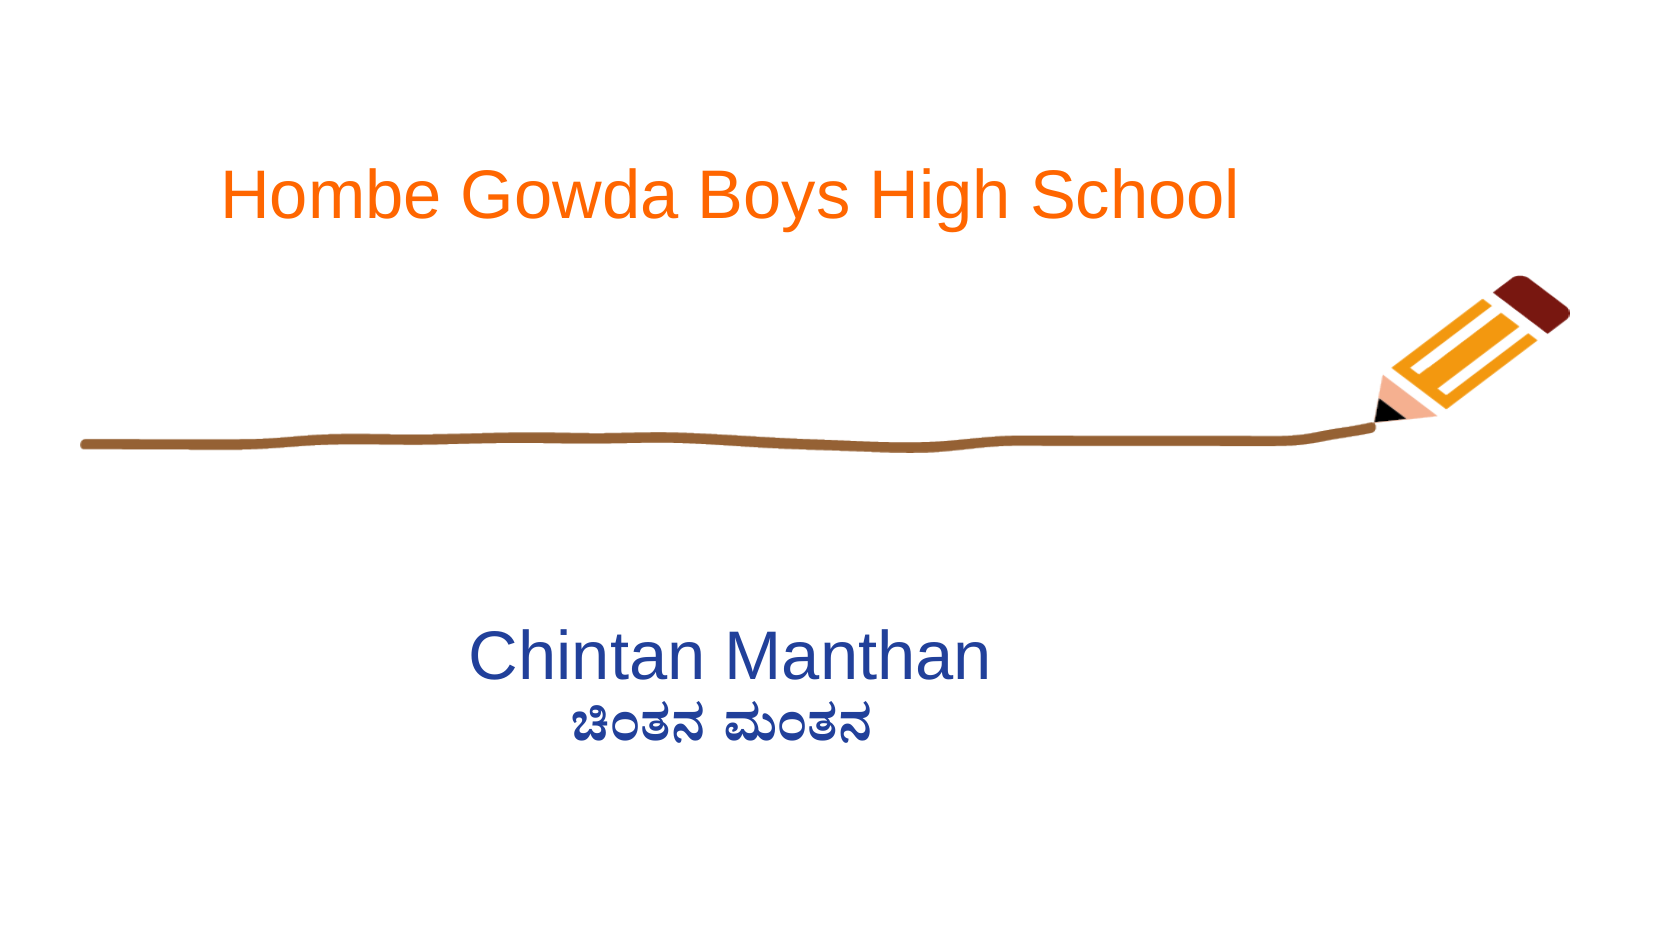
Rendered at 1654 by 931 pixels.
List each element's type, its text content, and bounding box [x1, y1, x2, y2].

picture [1379, 275, 1570, 453]
title Hombe Gowda Boys High School Chintan Manthan ಚಿಂತನ ಮಂತನ [82, 156, 1379, 752]
